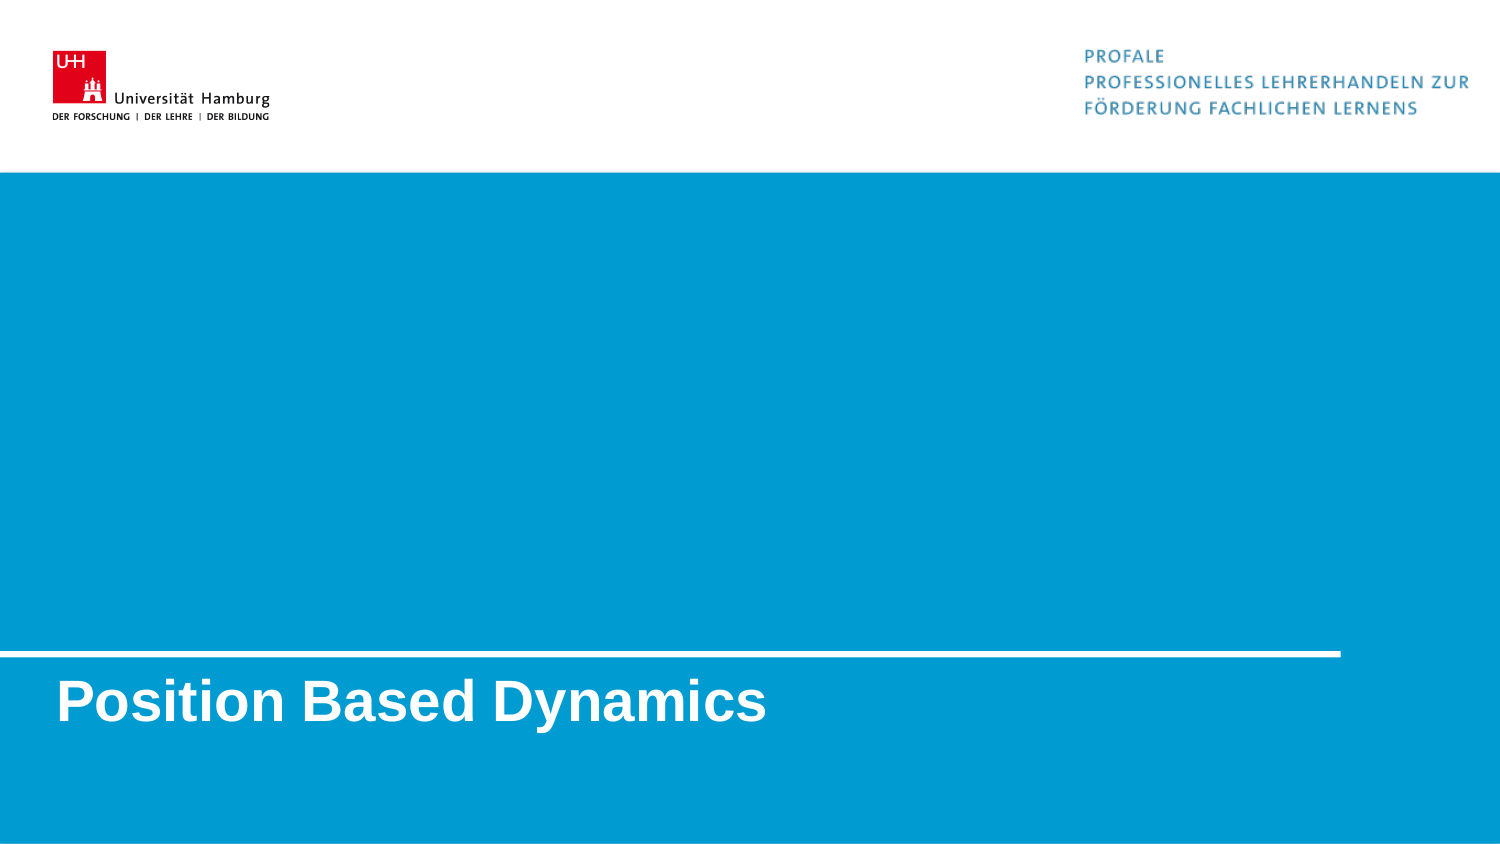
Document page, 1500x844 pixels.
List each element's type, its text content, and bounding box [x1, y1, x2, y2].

picture [0, 0, 322, 147]
picture [1085, 48, 1469, 115]
title Position Based Dynamics [41, 655, 1370, 822]
